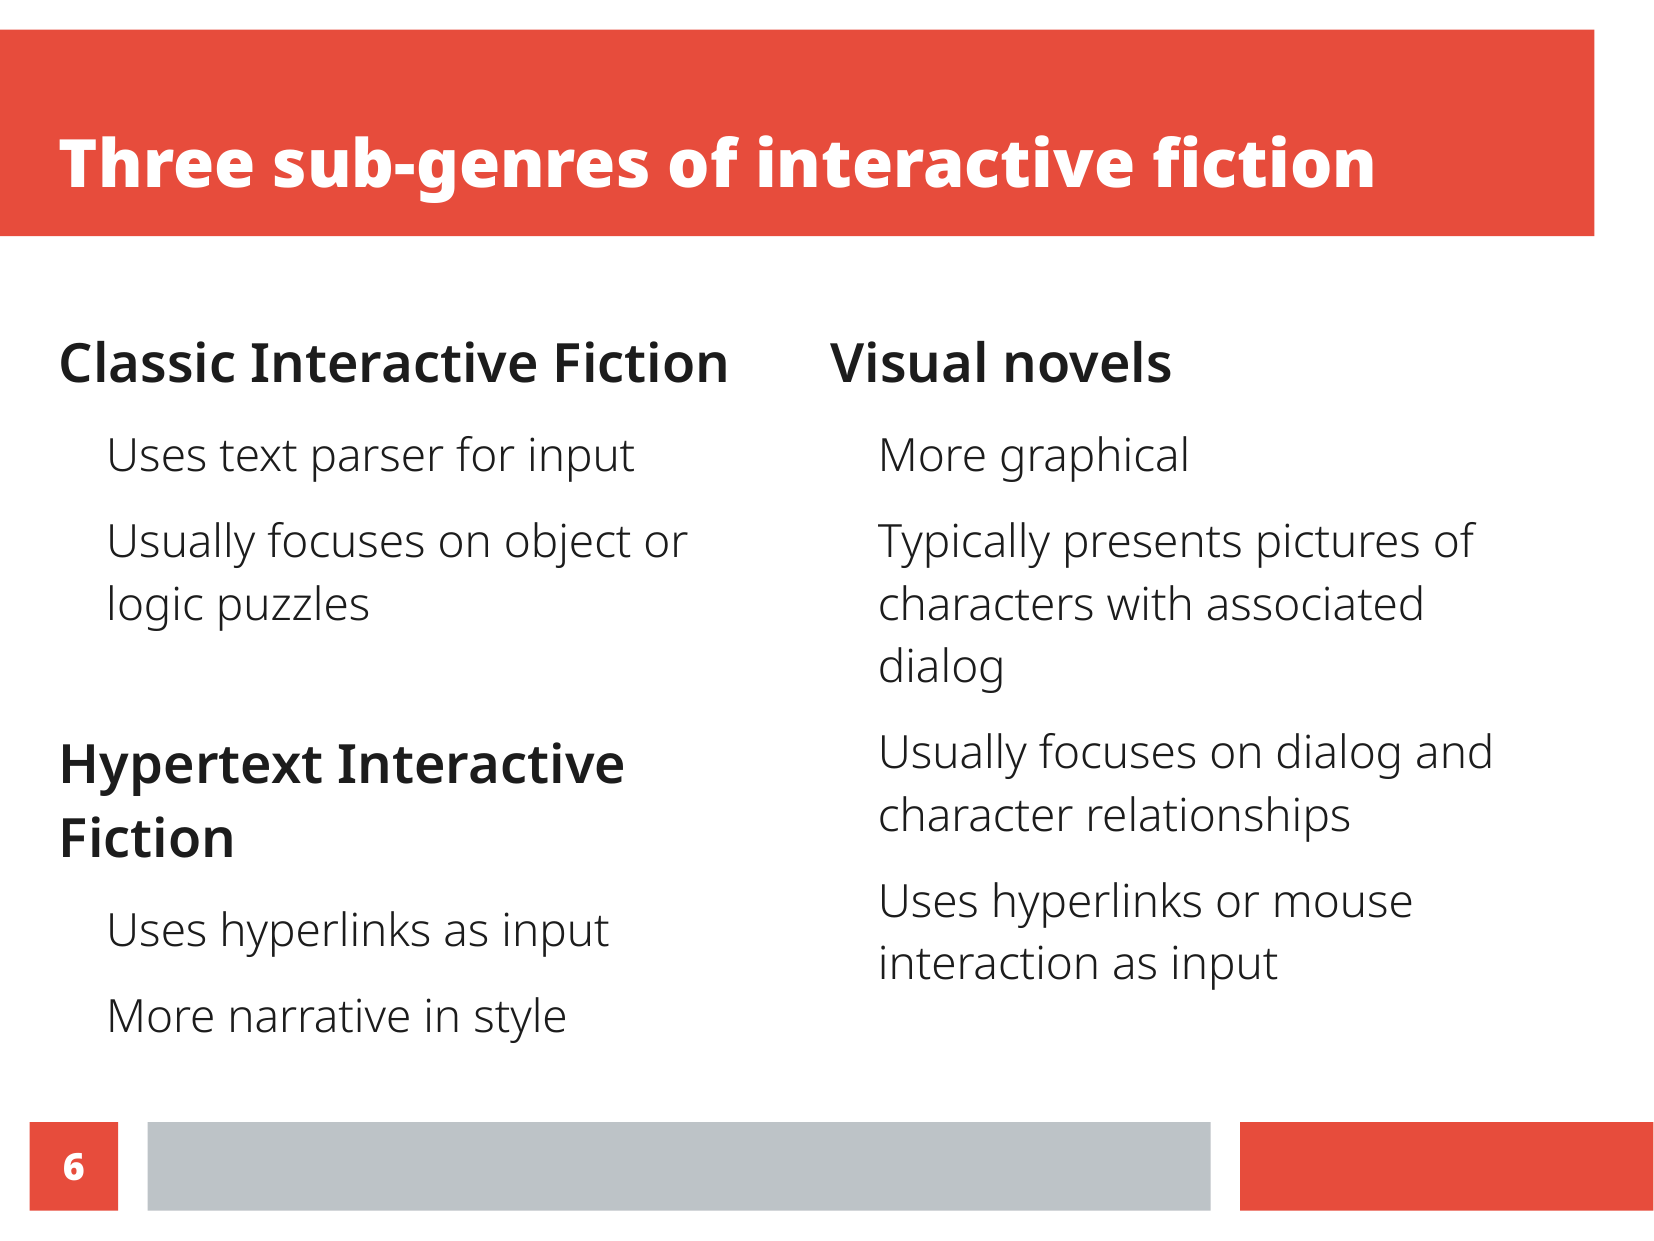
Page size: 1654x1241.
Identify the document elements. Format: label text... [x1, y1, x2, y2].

title Three sub-genres of interactive fiction [59, 59, 1595, 207]
list Visual novels More graphical Typically presents pictures of characters with associated dialog Usually focuses on dialog and character relationships Uses hyperlinks or mouse interaction as input [830, 324, 1566, 1093]
list Hypertext Interactive Fiction Uses hyperlinks as input More narrative in style [59, 725, 794, 1092]
list Classic Interactive Fiction Uses text parser for input Usually focuses on object or logic puzzles [59, 324, 794, 691]
